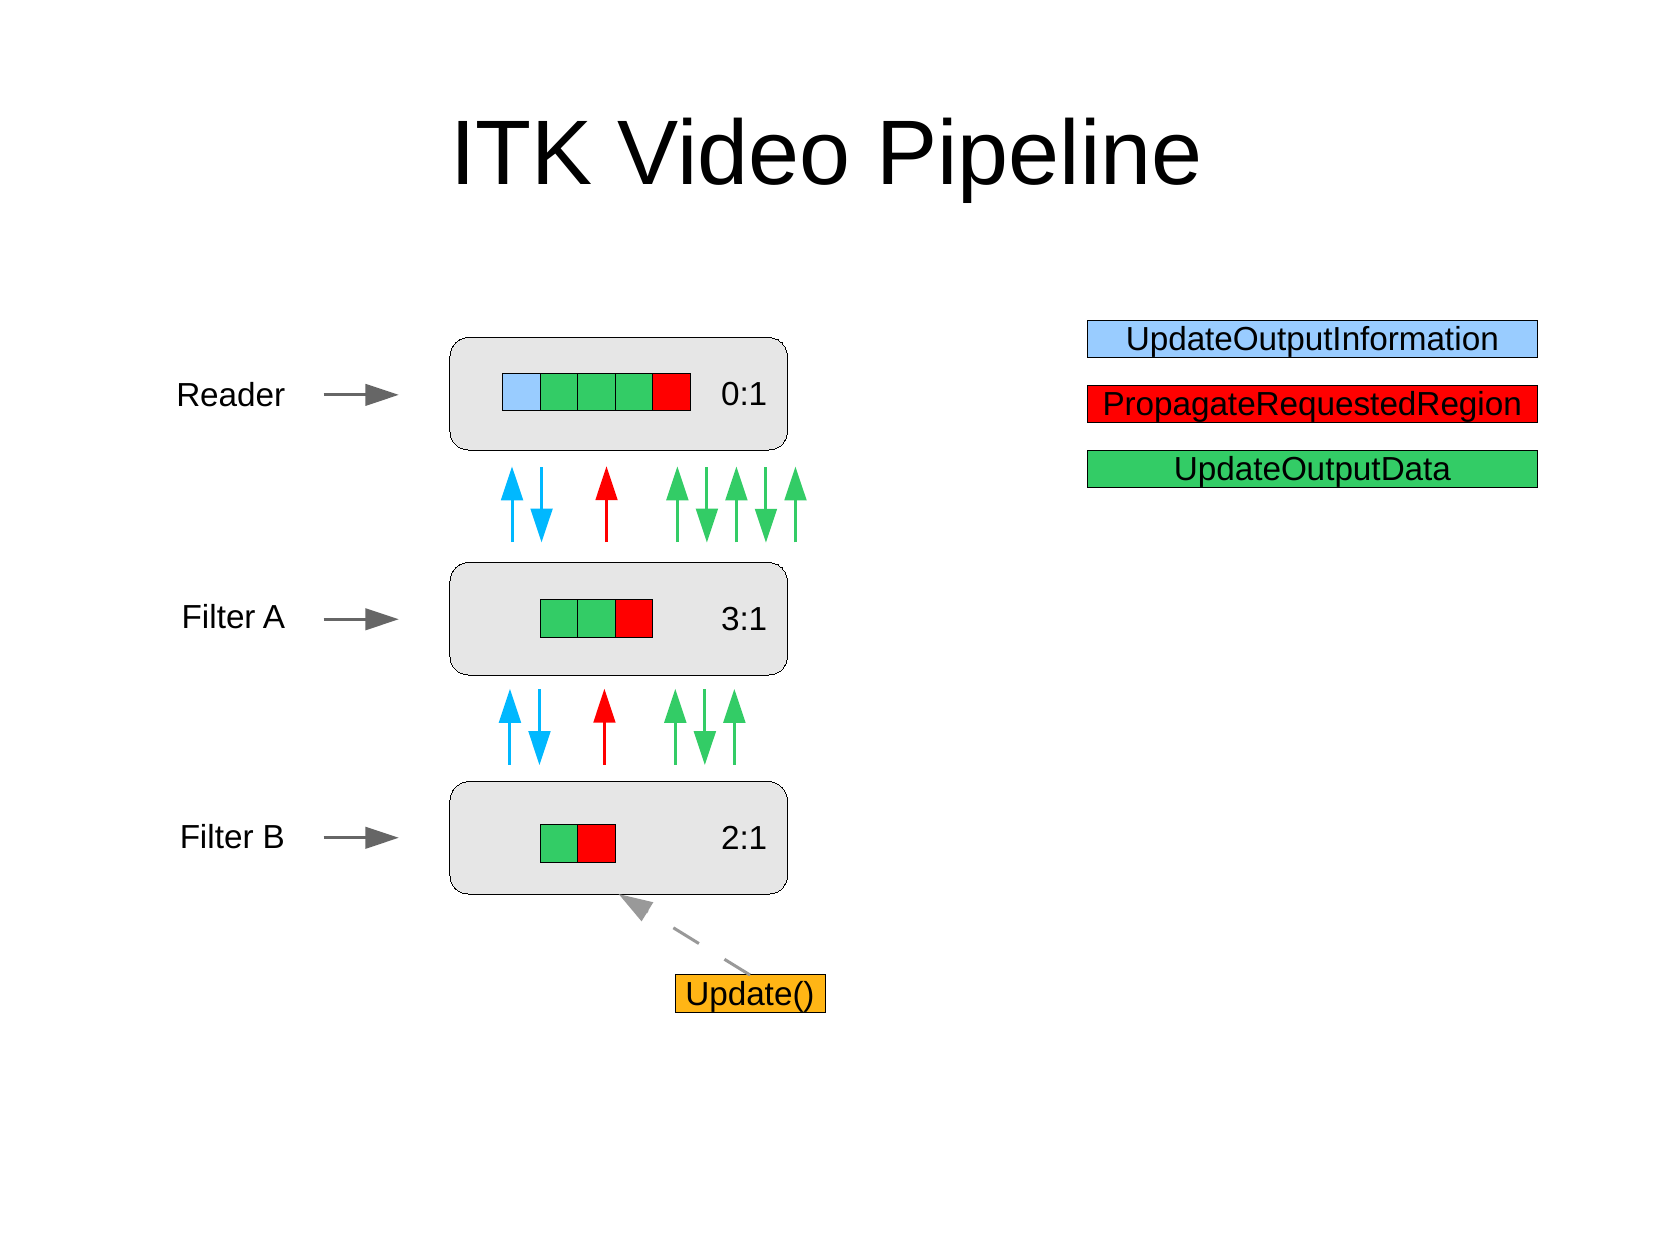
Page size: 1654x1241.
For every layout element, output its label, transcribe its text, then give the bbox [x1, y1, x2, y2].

text_box [502, 373, 691, 411]
text_box 3:1 [449, 562, 788, 676]
title ITK Video Pipeline [82, 56, 1571, 250]
text_box Filter A [112, 591, 301, 644]
text_box UpdateOutputInformation [1087, 320, 1538, 358]
text_box UpdateOutputData [1087, 450, 1538, 488]
text_box [540, 824, 616, 863]
text_box PropagateRequestedRegion [1087, 385, 1538, 423]
text_box Update() [675, 974, 826, 1013]
text_box [540, 599, 653, 638]
text_box Reader [112, 369, 301, 422]
text_box 2:1 [449, 781, 788, 895]
text_box Filter B [112, 810, 301, 863]
text_box 0:1 [449, 337, 788, 451]
